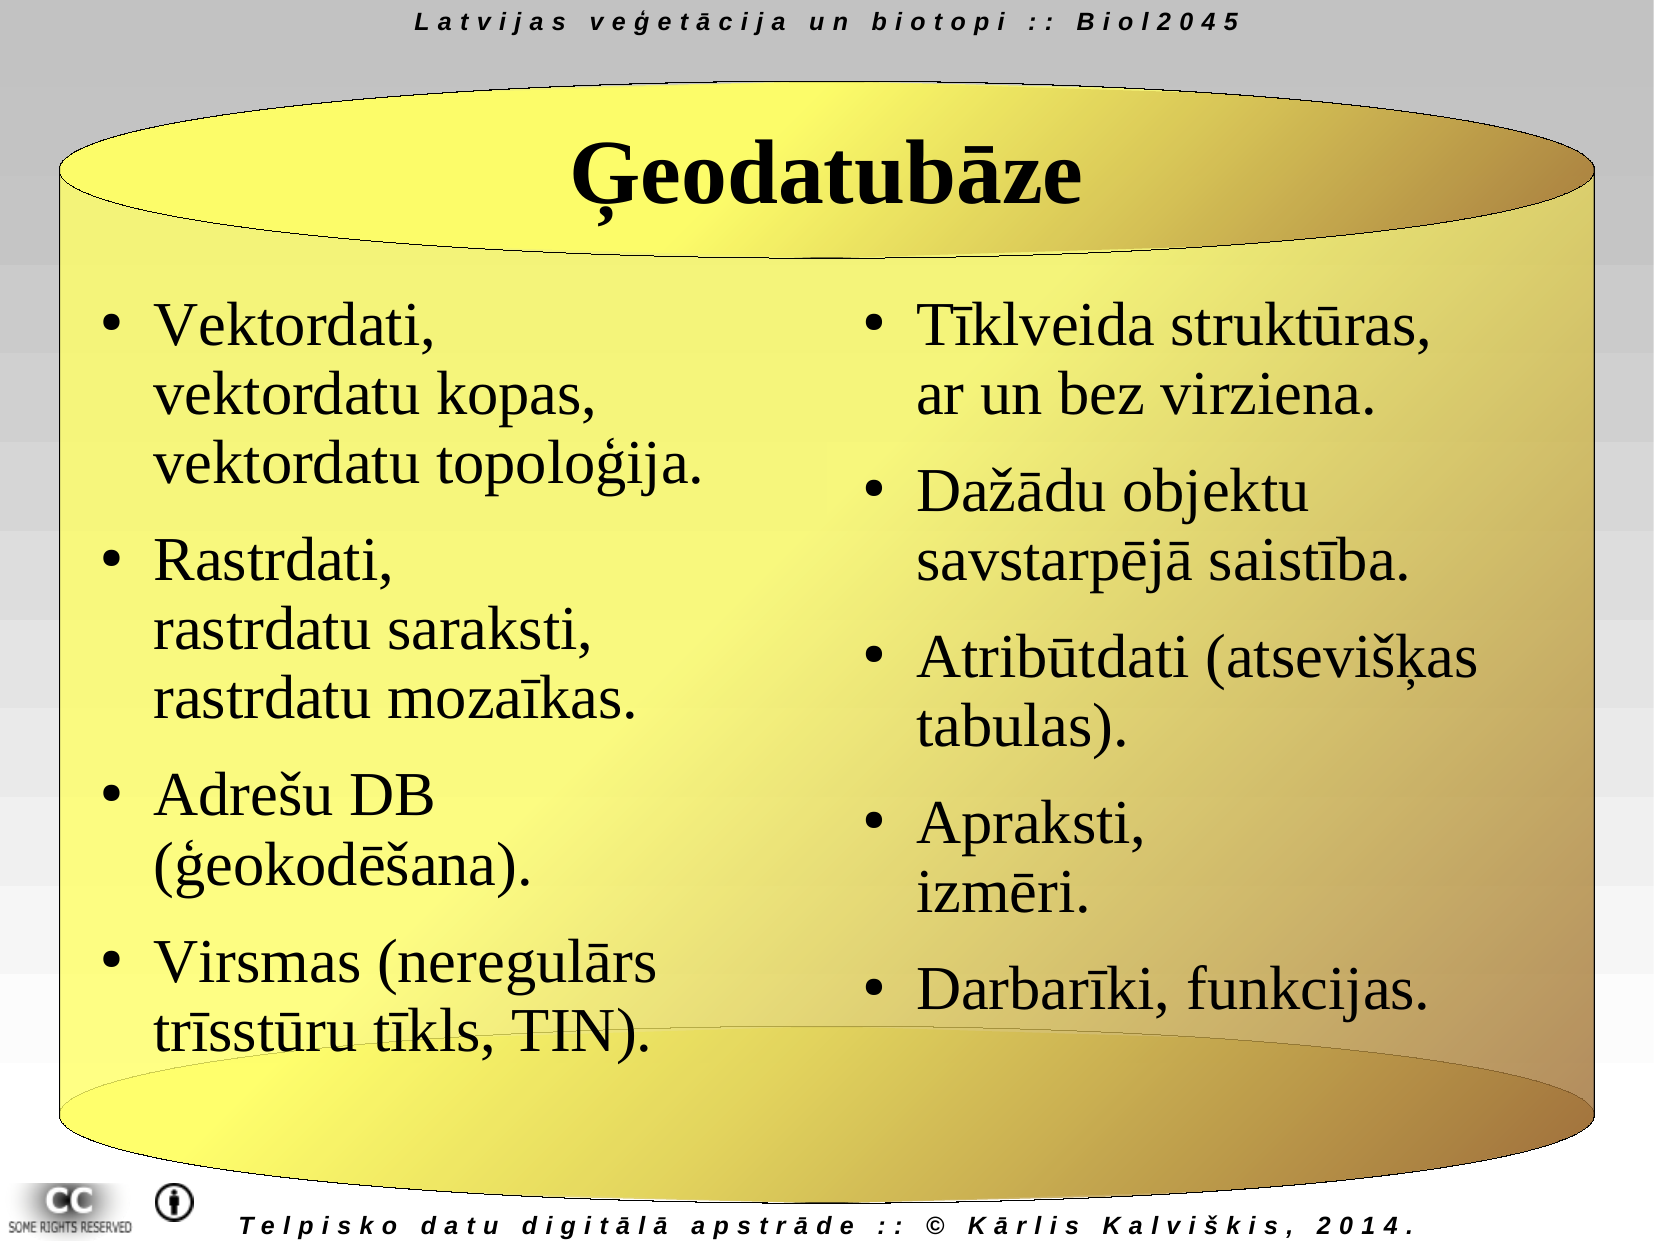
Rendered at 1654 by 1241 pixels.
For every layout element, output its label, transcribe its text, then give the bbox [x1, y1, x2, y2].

list Tīklveida struktūras, ar un bez virziena. Dažādu objektu savstarpējā saistība. Atribūtdati (atsevišķas tabulas). Apraksti, izmēri. Darbarīki, funkcijas. [845, 289, 1572, 1098]
picture [0, 0, 1654, 1241]
list Vektordati, vektordatu kopas, vektordatu topoloģija. Rastrdati, rastrdatu saraksti, rastrdatu mozaīkas. Adrešu DB (ģeokodēšana). Virsmas (neregulārs trīsstūru tīkls, TIN). [82, 289, 809, 1098]
title Ģeodatubāze [29, 49, 1625, 296]
text_box [59, 296, 1595, 1204]
